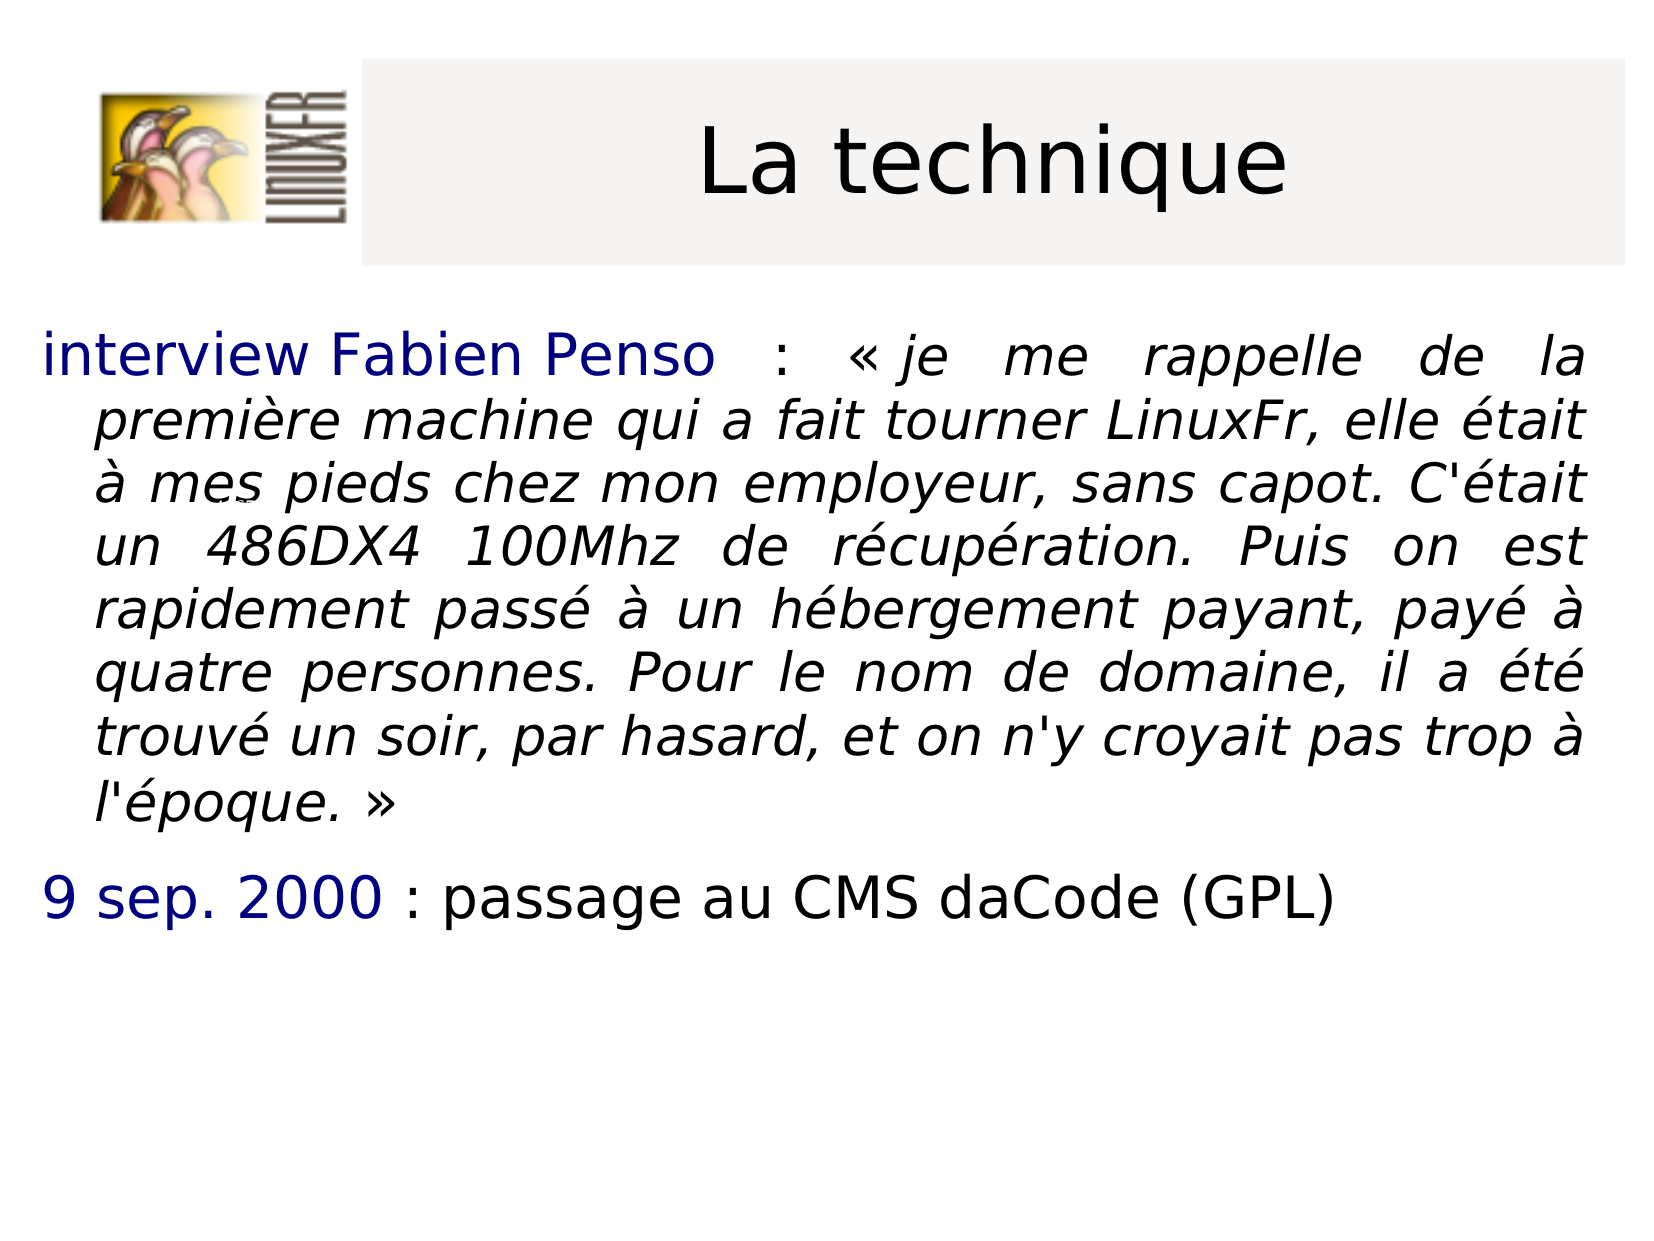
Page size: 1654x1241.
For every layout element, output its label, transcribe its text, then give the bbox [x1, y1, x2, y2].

text_box 4665 [213, 495, 266, 521]
title La technique [362, 58, 1626, 266]
list interview Fabien Penso : « je me rappelle de la première machine qui a fait tourner LinuxFr, elle était à mes pieds chez mon employeur, sans capot. C'était un 486DX4 100Mhz de récupération. Puis on est rapidement passé à un hébergement payant, payé à quatre personnes. Pour le nom de domaine, il a été trouvé un soir, par hasard, et on n'y croyait pas trop à l'époque. » 9 sep. 2000 : passage au CMS daCode (GPL) [23, 321, 1589, 1135]
picture [95, 88, 355, 229]
